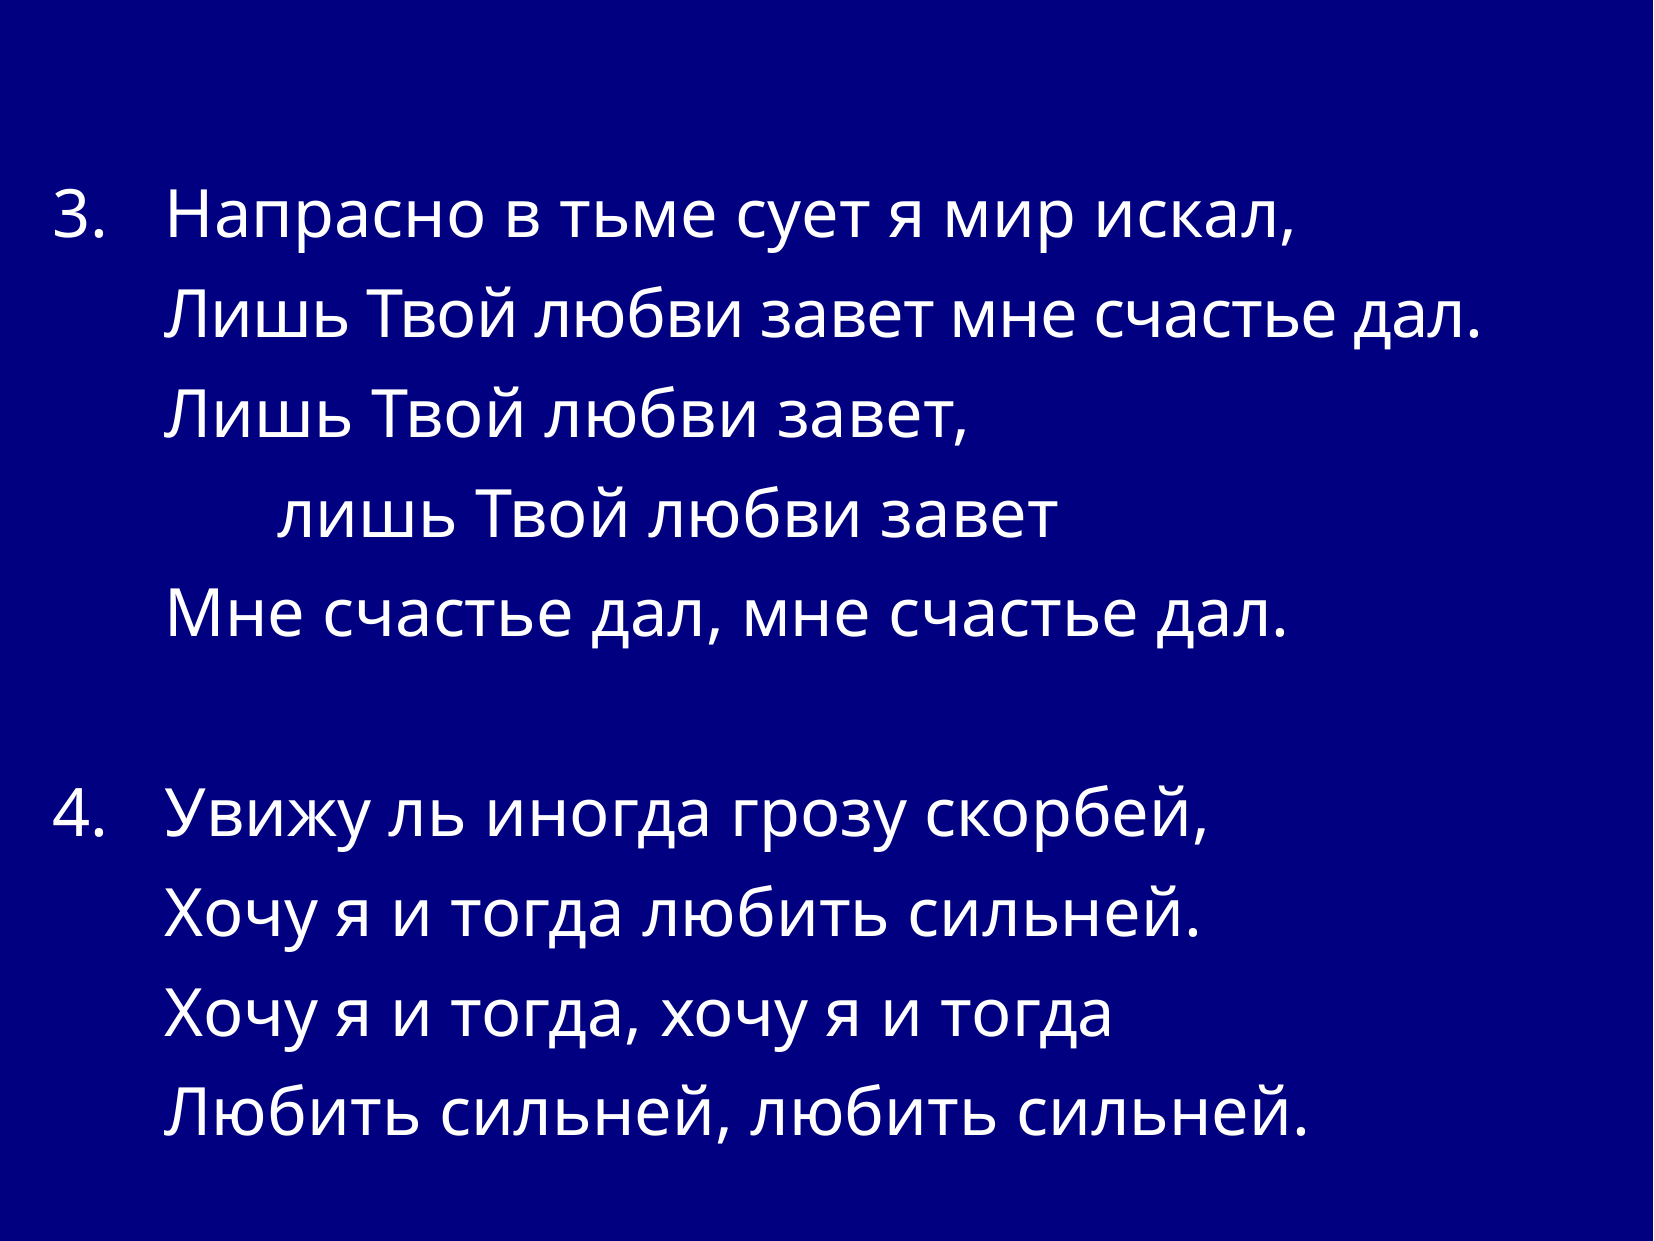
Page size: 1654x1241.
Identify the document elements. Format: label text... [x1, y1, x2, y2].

text_box 3. Напрасно в тьме сует я мир искал, Лишь Твой любви завет мне счастье дал. Лишь Твой любви завет, лишь Твой любви завет Мне счастье дал, мне счастье дал. 4. Увижу ль иногда грозу скорбей, Хочу я и тогда любить сильней. Хочу я и тогда, хочу я и тогда Любить сильней, любить сильней. [37, 150, 1653, 1163]
